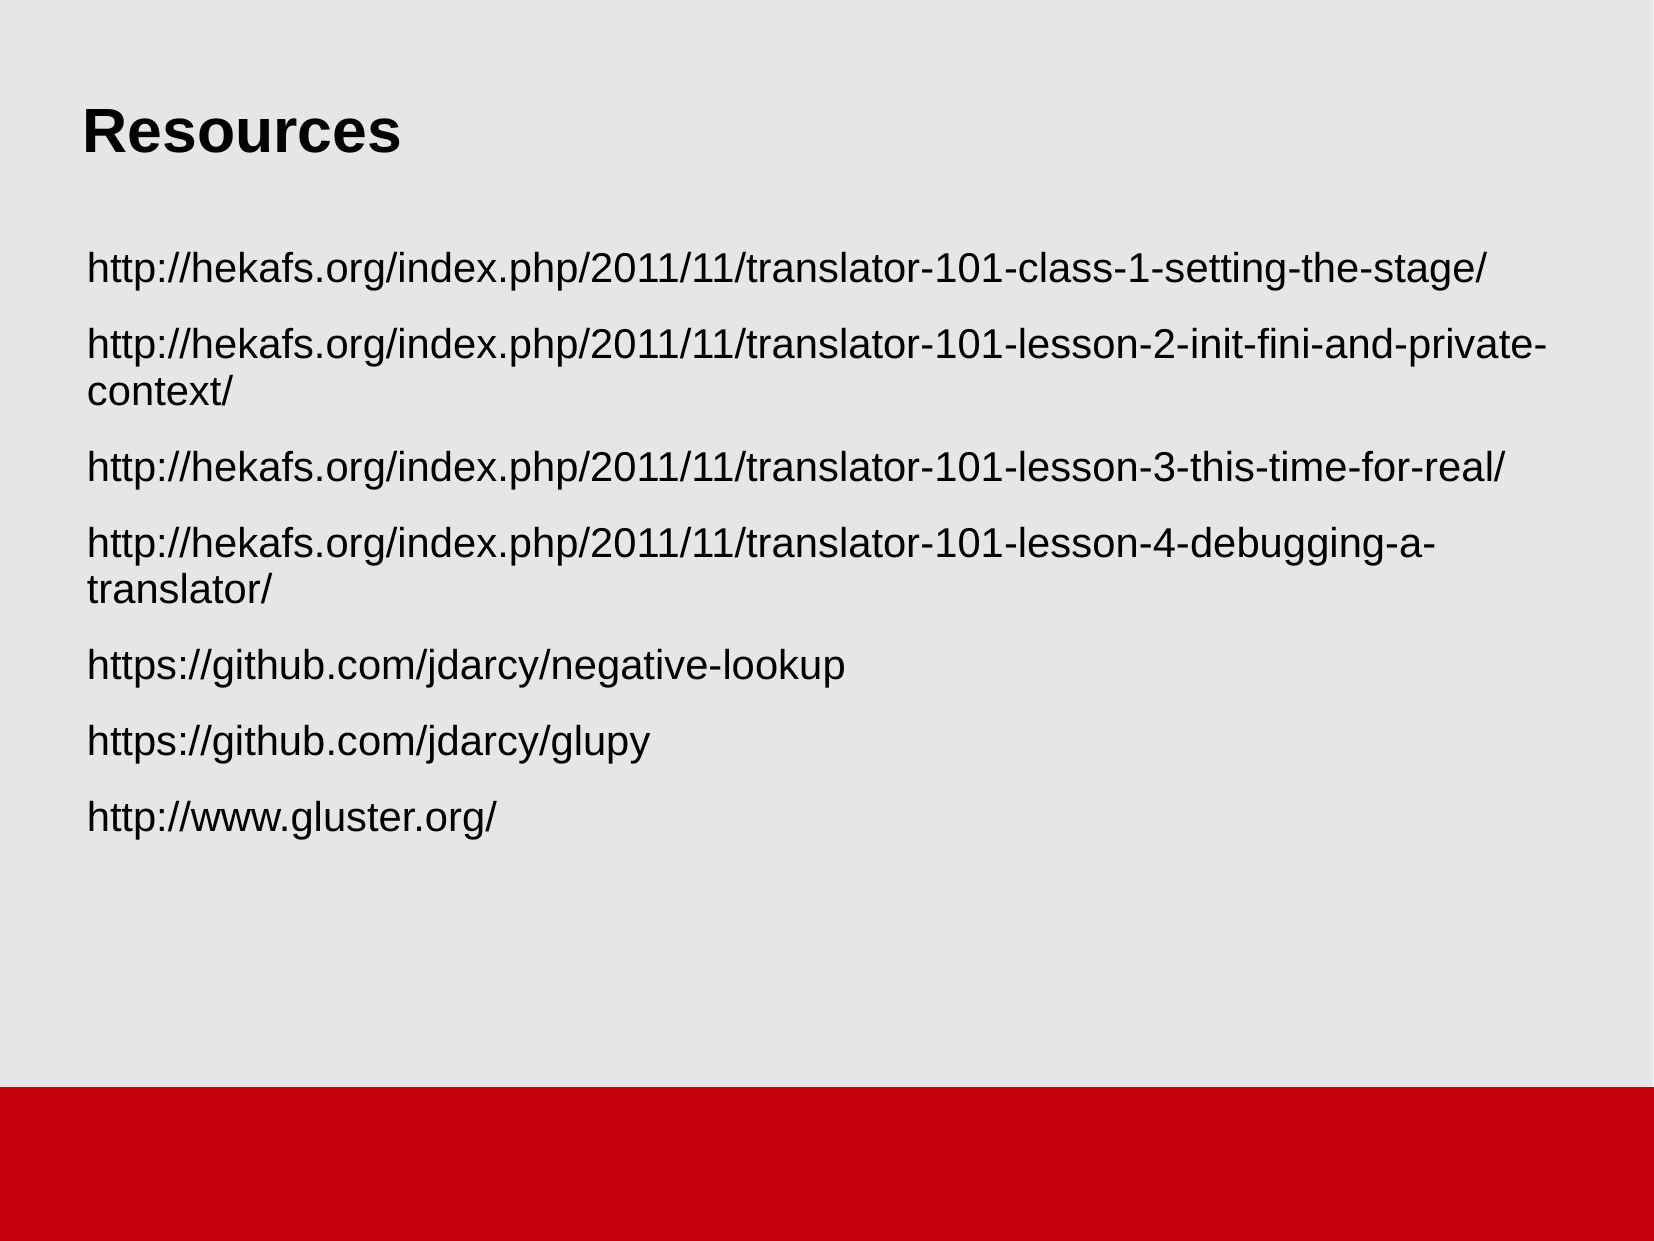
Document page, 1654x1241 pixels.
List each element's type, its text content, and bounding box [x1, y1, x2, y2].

list http://hekafs.org/index.php/2011/11/translator-101-class-1-setting-the-stage/ http://hekafs.org/index.php/2011/11/translator-101-lesson-2-init-fini-and-private-context/ http://hekafs.org/index.php/2011/11/translator-101-lesson-3-this-time-for-real/ http://hekafs.org/index.php/2011/11/translator-101-lesson-4-debugging-a-translator/ https://github.com/jdarcy/negative-lookup https://github.com/jdarcy/glupy http://www.gluster.org/ [86, 244, 1576, 1039]
title Resources [82, 37, 1571, 226]
